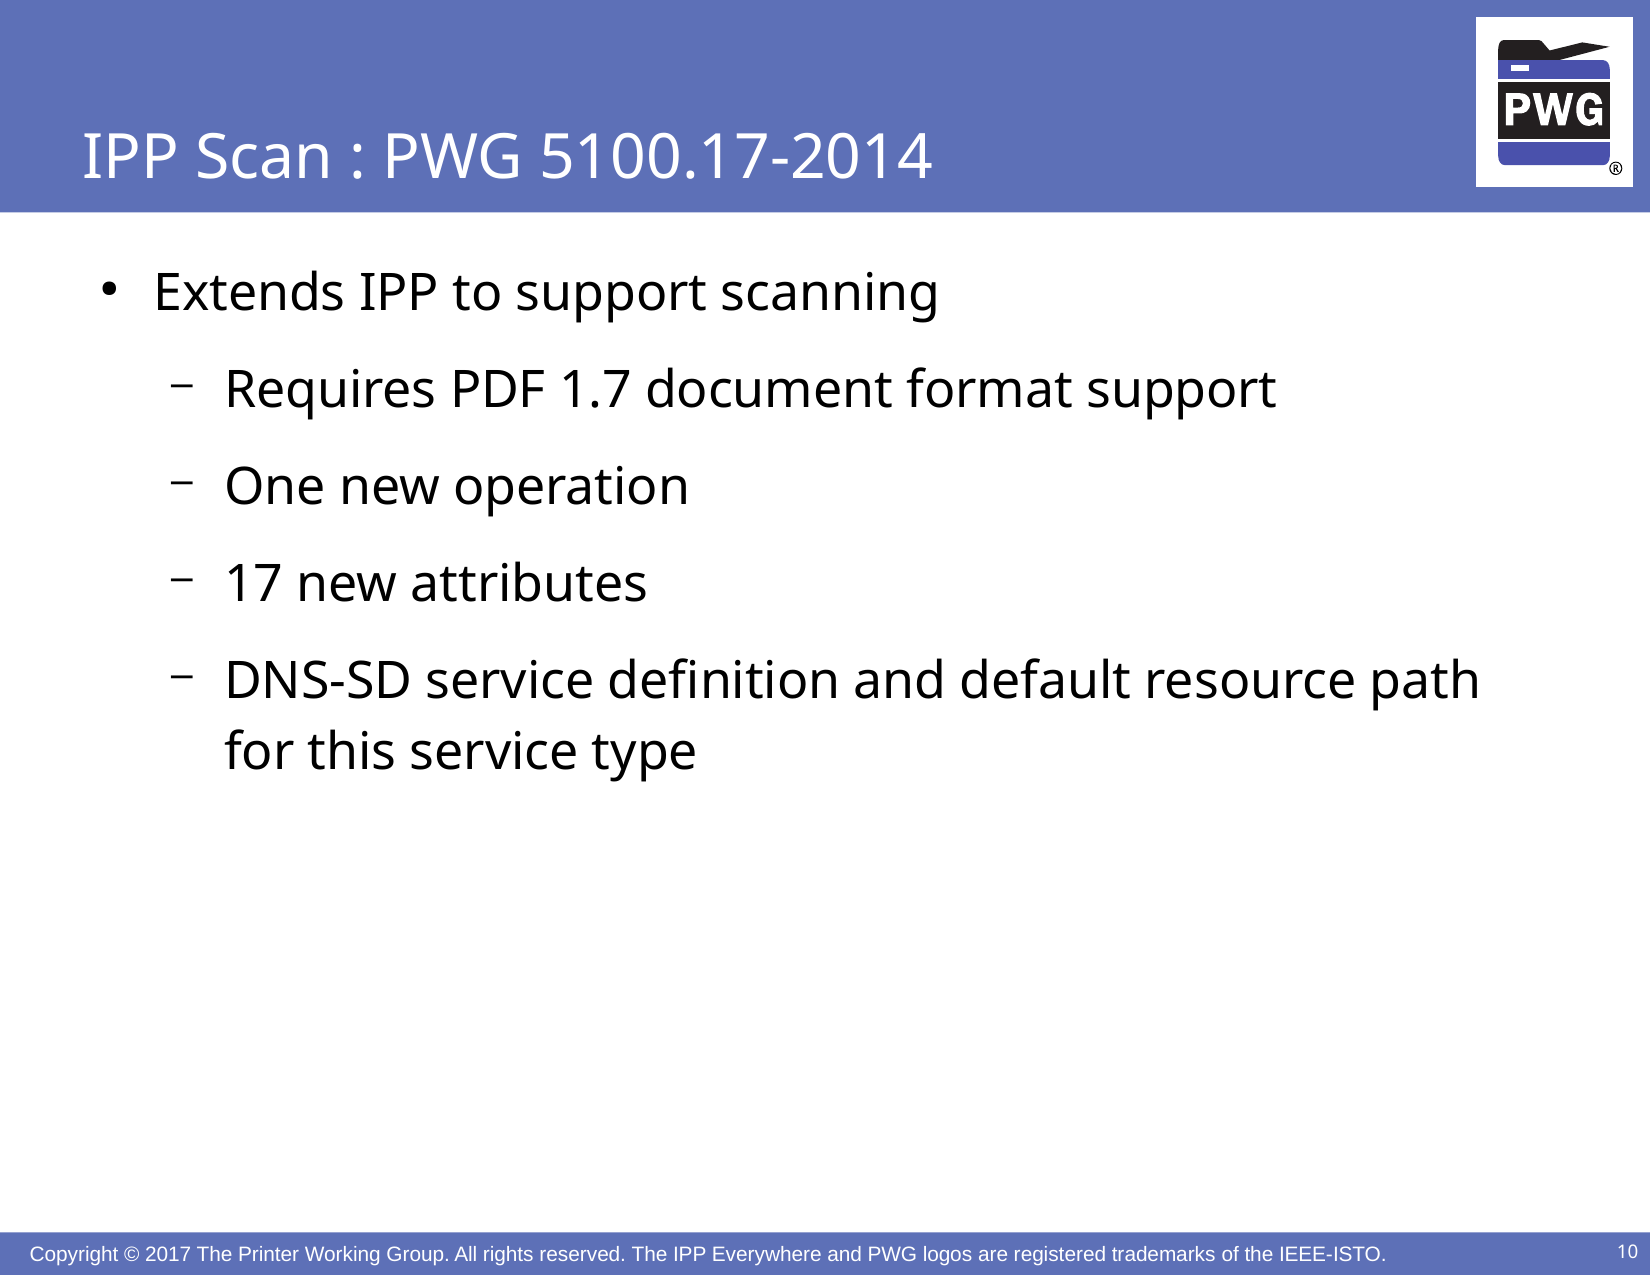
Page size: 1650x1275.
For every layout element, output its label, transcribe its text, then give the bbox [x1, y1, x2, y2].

list Extends IPP to support scanning Requires PDF 1.7 document format support One new operation 17 new attributes DNS-SD service definition and default resource path for this service type [82, 254, 1568, 1233]
title IPP Scan : PWG 5100.17-2014 [82, 8, 1449, 198]
